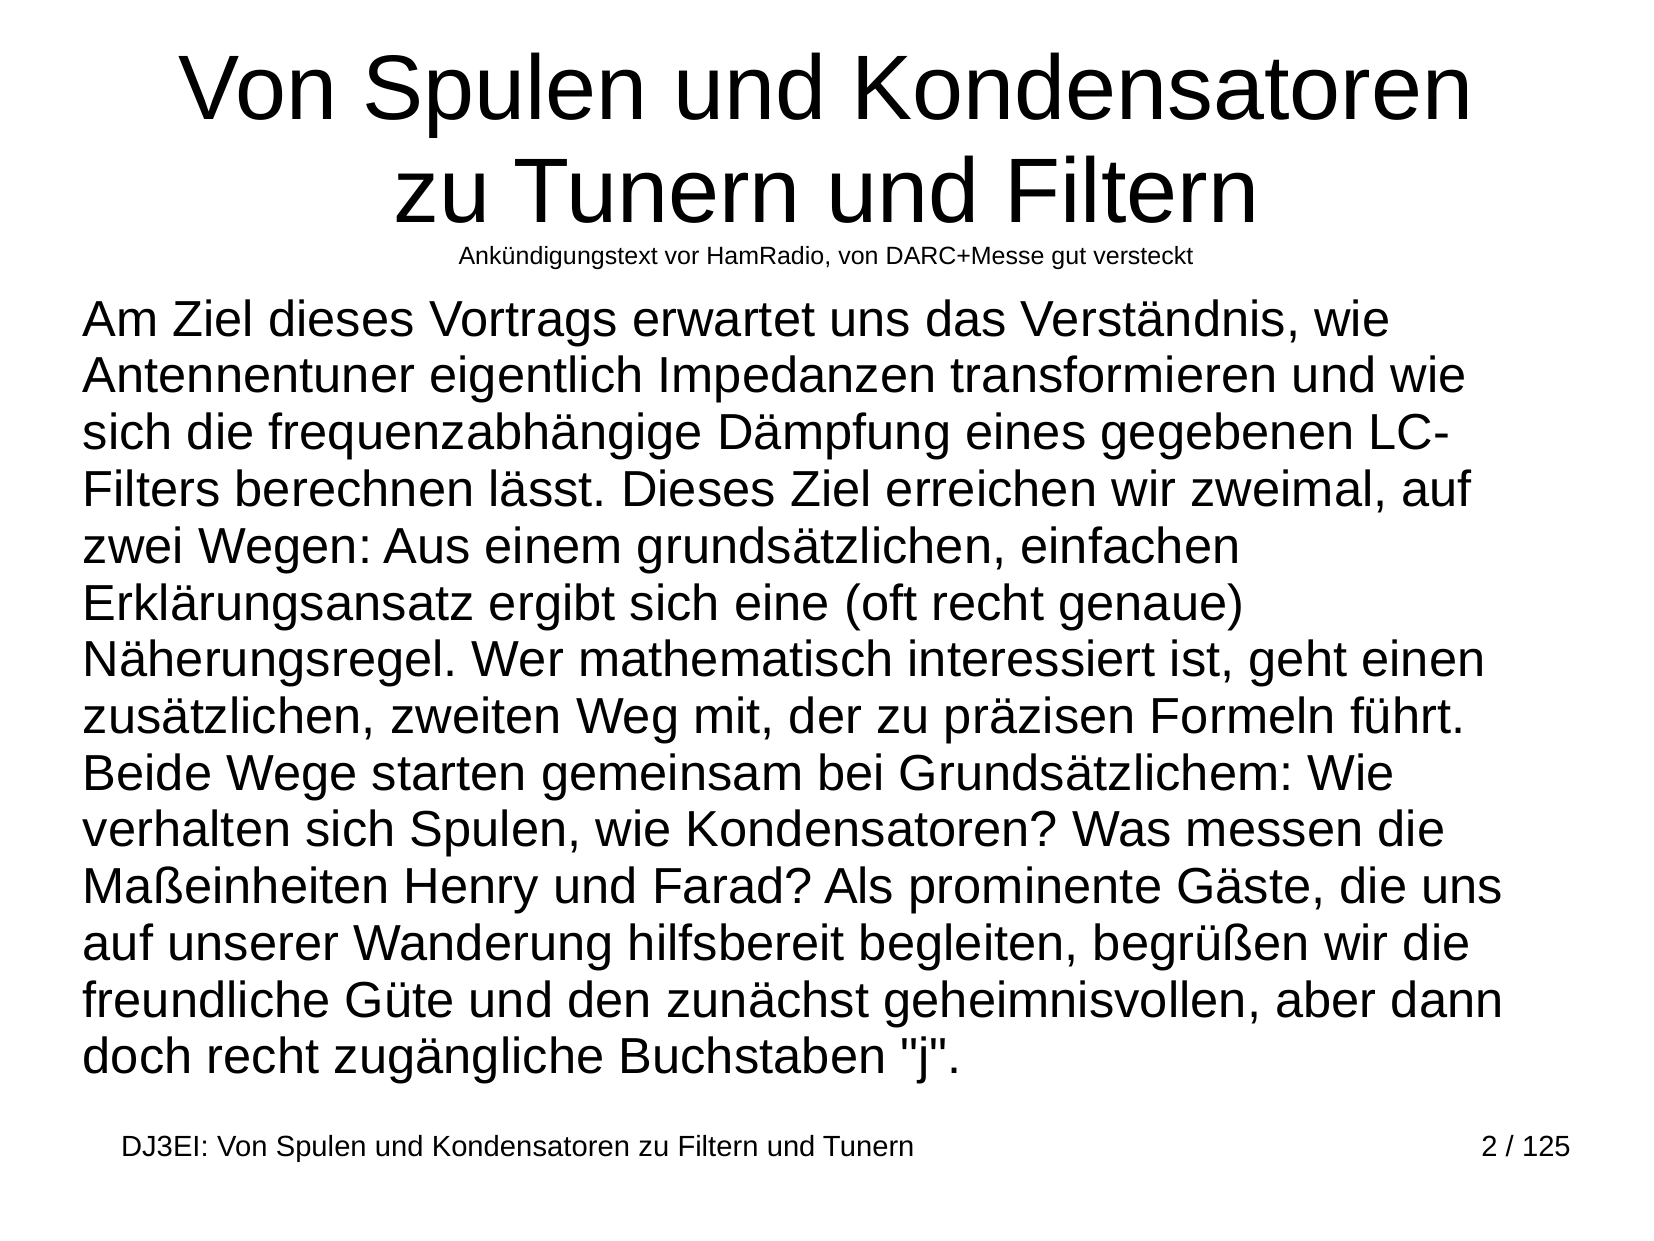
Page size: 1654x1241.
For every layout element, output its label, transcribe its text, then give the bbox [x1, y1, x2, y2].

list Am Ziel dieses Vortrags erwartet uns das Verständnis, wie Antennentuner eigentlich Impedanzen transformieren und wie sich die frequenzabhängige Dämpfung eines gegebenen LC-Filters berechnen lässt. Dieses Ziel erreichen wir zweimal, auf zwei Wegen: Aus einem grundsätzlichen, einfachen Erklärungsansatz ergibt sich eine (oft recht genaue) Näherungsregel. Wer mathematisch interessiert ist, geht einen zusätzlichen, zweiten Weg mit, der zu präzisen Formeln führt. Beide Wege starten gemeinsam bei Grundsätzlichem: Wie verhalten sich Spulen, wie Kondensatoren? Was messen die Maßeinheiten Henry und Farad? Als prominente Gäste, die uns auf unserer Wanderung hilfsbereit begleiten, begrüßen wir die freundliche Güte und den zunächst geheimnisvollen, aber dann doch recht zugängliche Buchstaben "j". [82, 290, 1571, 1087]
title Von Spulen und Kondensatoren zu Tunern und Filtern Ankündigungstext vor HamRadio, von DARC+Messe gut versteckt [82, 36, 1571, 270]
